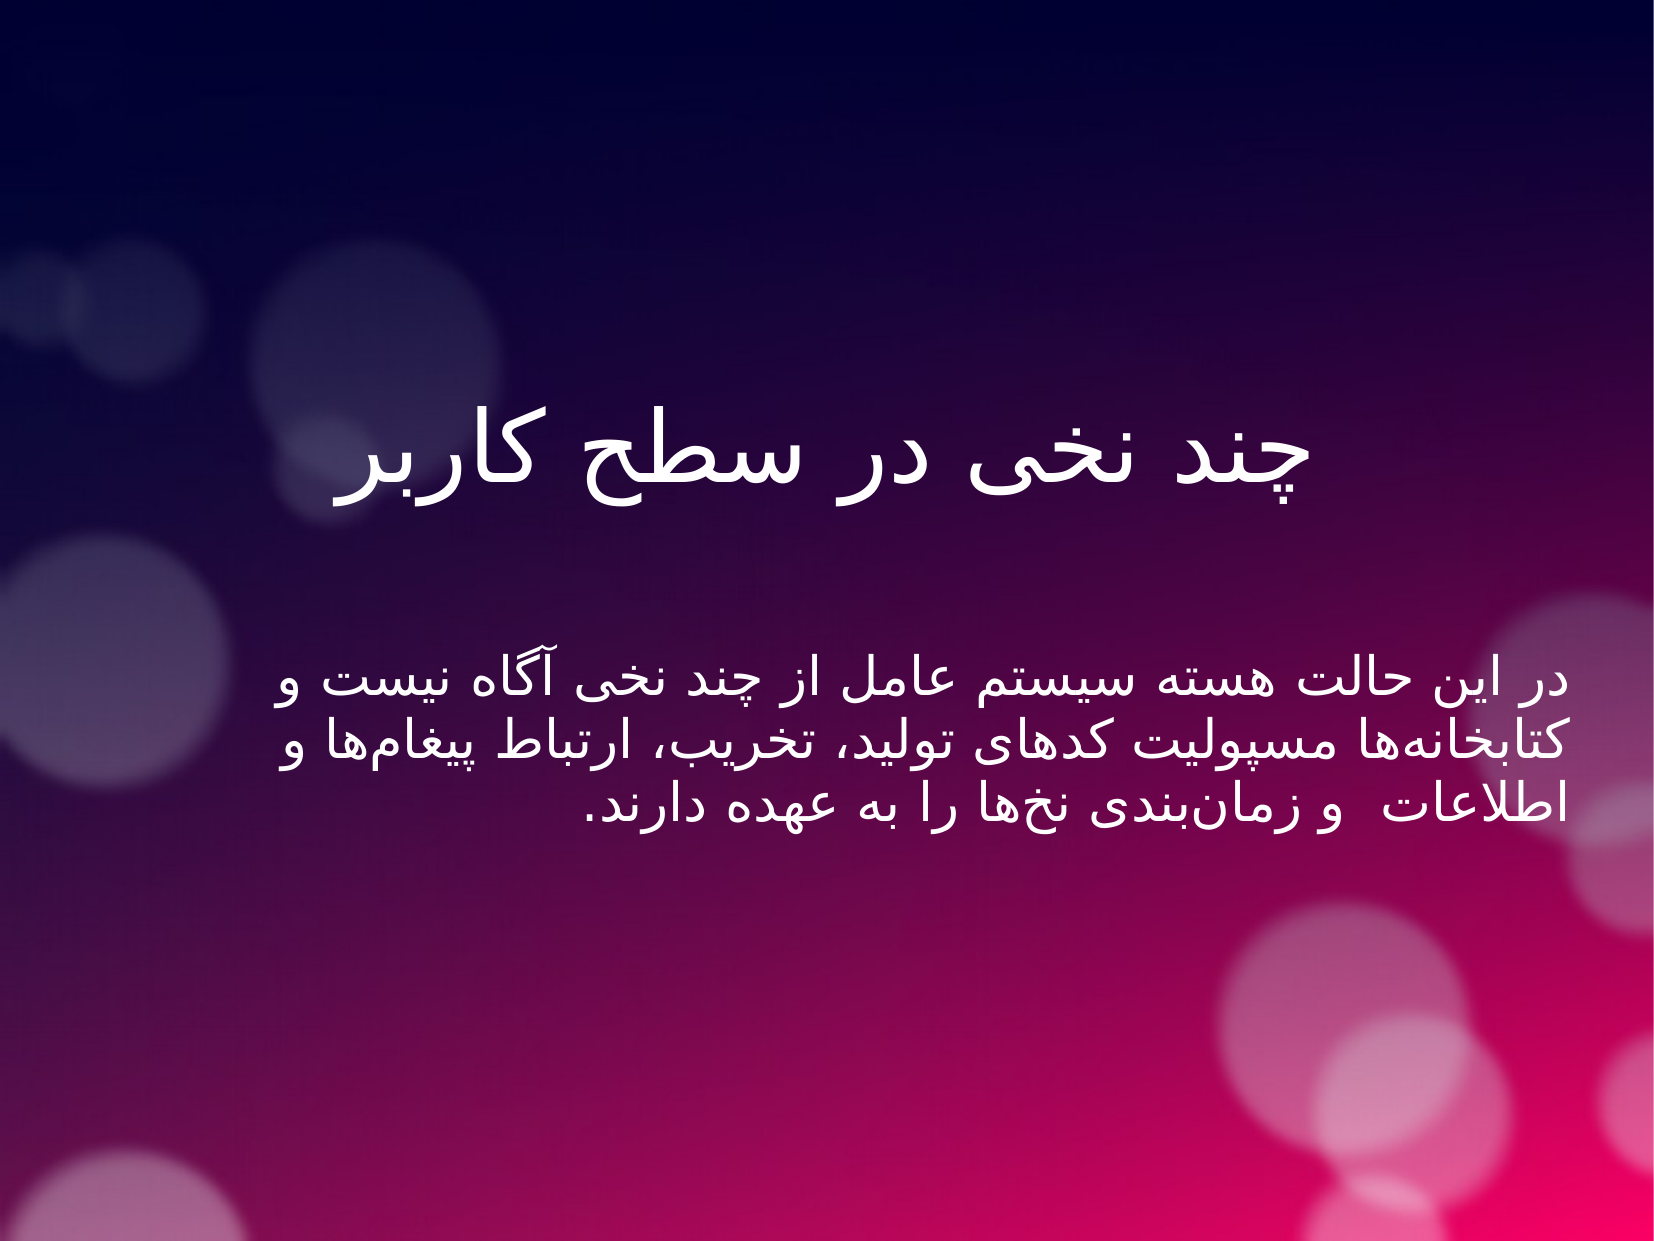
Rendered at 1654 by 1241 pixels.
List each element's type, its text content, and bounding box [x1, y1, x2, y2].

list در این حالت هسته سیستم عامل از چند نخی آگاه نیست و کتابخانه‌ها مسپولیت کدهای تولید، تخریب، ارتباط پیغام‌ها و اطلاعات و زمان‌بندی نخ‌ها را به عهده دارند. [82, 645, 1571, 1099]
title چند نخی در سطح کاربر [82, 344, 1571, 552]
picture [0, 0, 1654, 1241]
